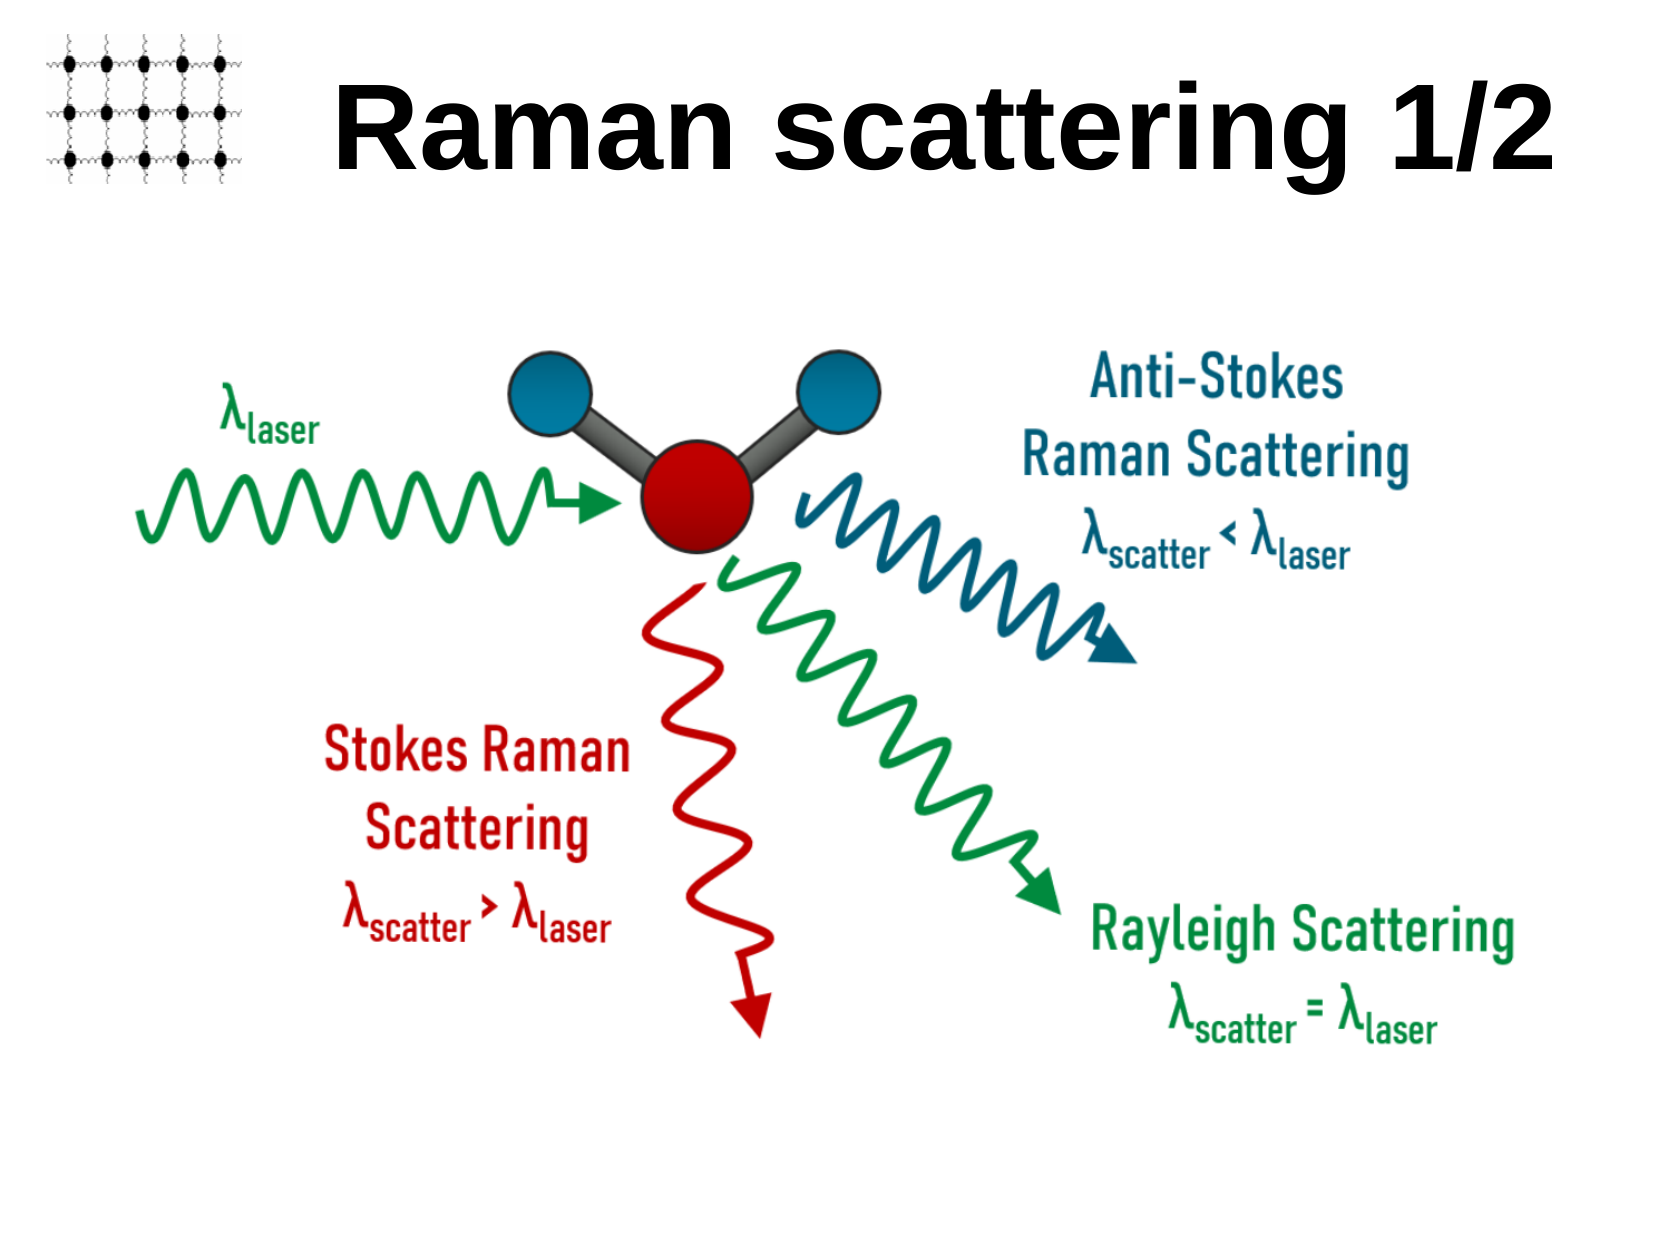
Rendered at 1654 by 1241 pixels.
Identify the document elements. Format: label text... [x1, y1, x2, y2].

picture [87, 259, 1550, 1108]
title Raman scattering 1/2 [200, 23, 1654, 231]
picture [11, 12, 245, 189]
